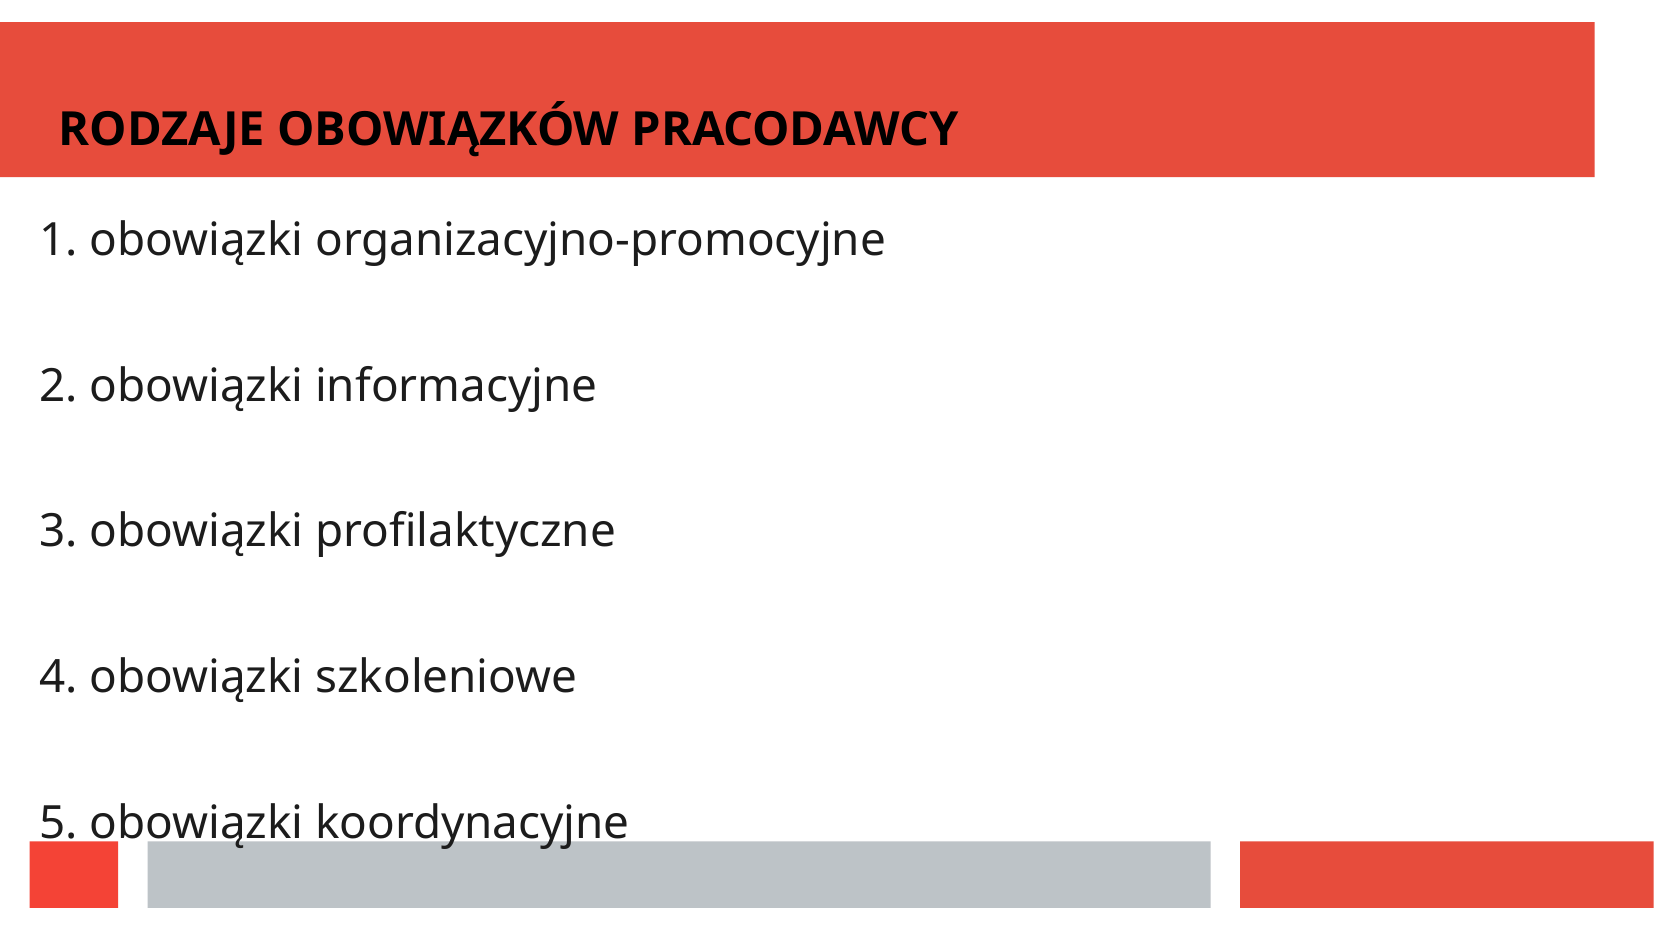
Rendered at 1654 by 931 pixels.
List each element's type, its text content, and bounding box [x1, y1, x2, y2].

subtitle 1. obowiązki organizacyjno-promocyjne 2. obowiązki informacyjne 3. obowiązki profilaktyczne 4. obowiązki szkoleniowe 5. obowiązki koordynacyjne 6. obowiązki publicznoprawne wobec organów państwa [39, 209, 1546, 815]
title RODZAJE OBOWIĄZKÓW PRACODAWCY [59, 44, 1595, 156]
